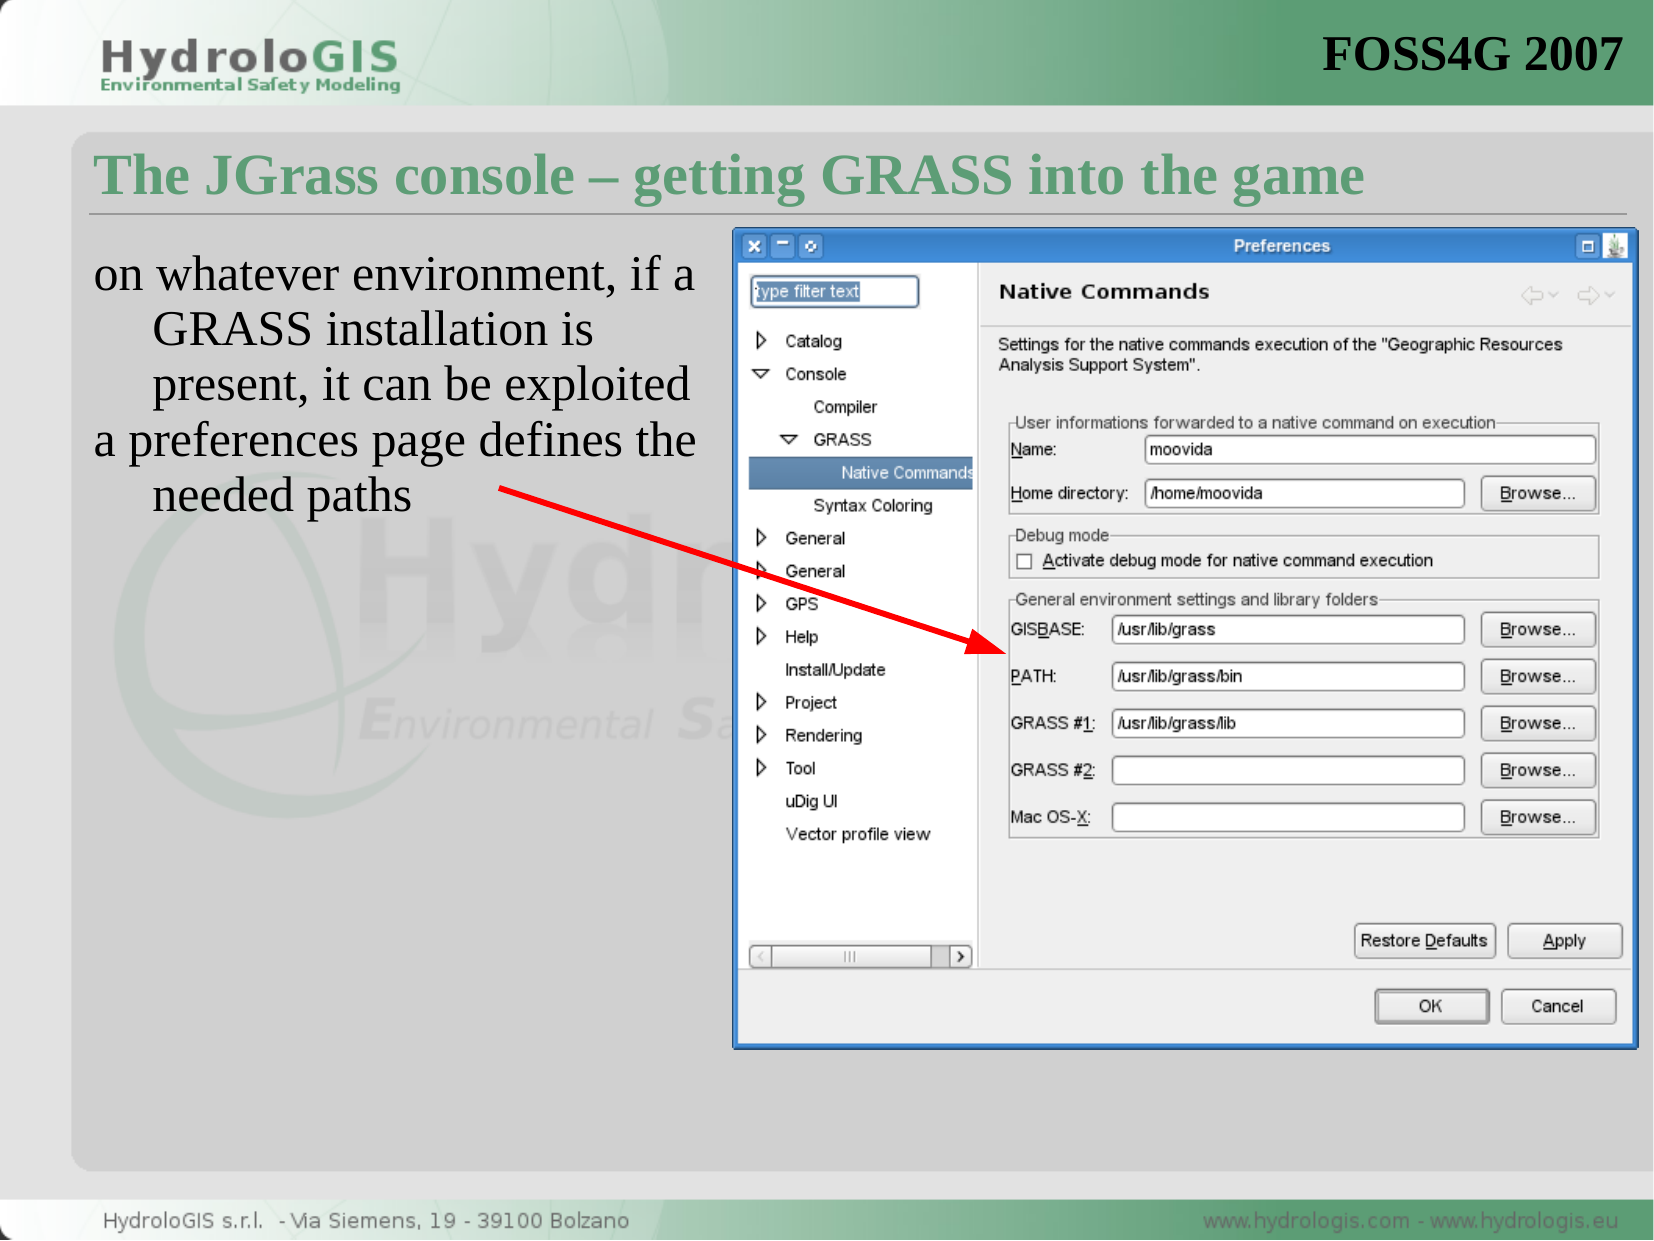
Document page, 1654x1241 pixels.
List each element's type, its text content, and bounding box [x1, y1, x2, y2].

title The JGrass console – getting GRASS into the game [93, 134, 1600, 215]
text_box on whatever environment, if a GRASS installation is present, it can be exploited a preferences page defines the needed paths [93, 245, 721, 530]
picture [0, 0, 1654, 1240]
